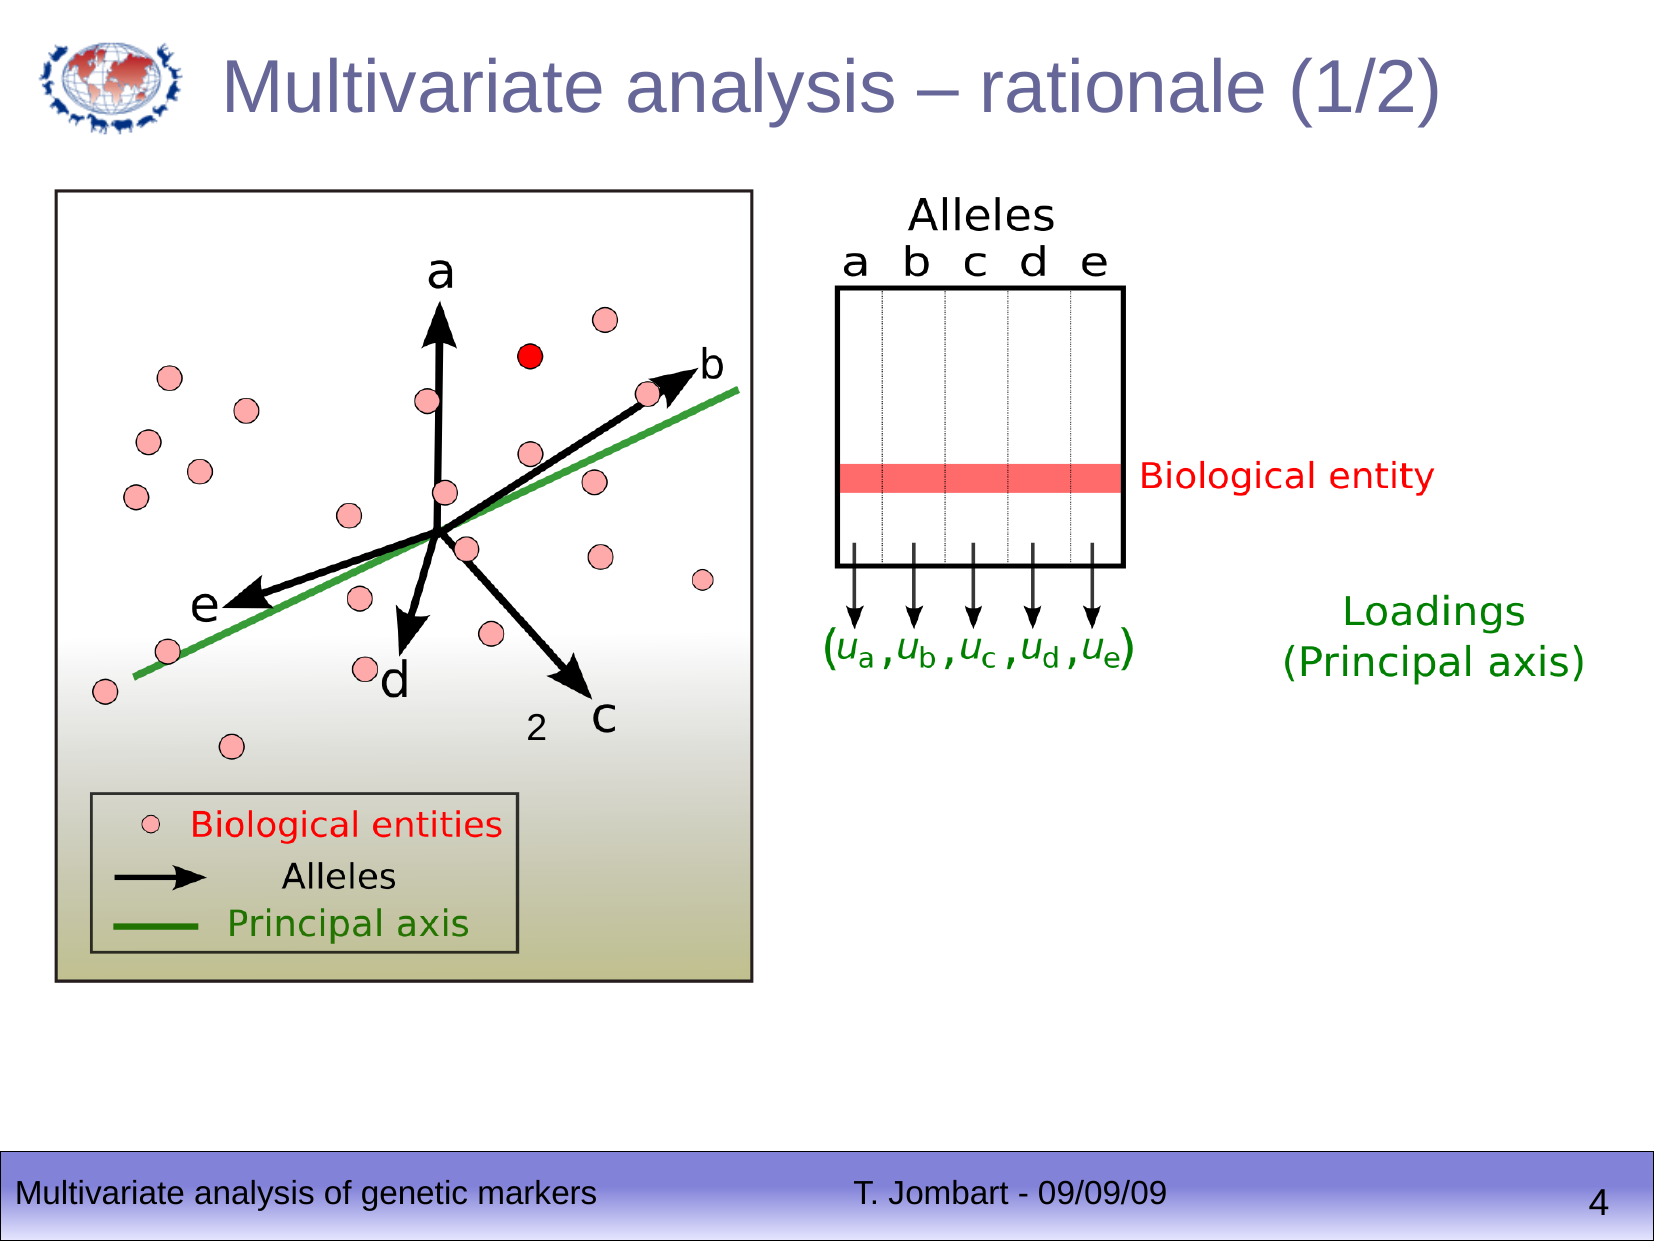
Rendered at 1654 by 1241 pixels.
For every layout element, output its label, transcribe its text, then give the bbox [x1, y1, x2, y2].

text_box 4 [1573, 1174, 1625, 1232]
text_box Multivariate analysis – rationale (1/2) [206, 37, 1654, 136]
picture [41, 177, 1654, 1004]
picture [25, 29, 186, 144]
text_box 2 [511, 699, 563, 757]
text_box Multivariate analysis of genetic markers [0, 1167, 614, 1220]
text_box [0, 1151, 1654, 1241]
text_box T. Jombart - 09/09/09 [838, 1167, 1202, 1225]
